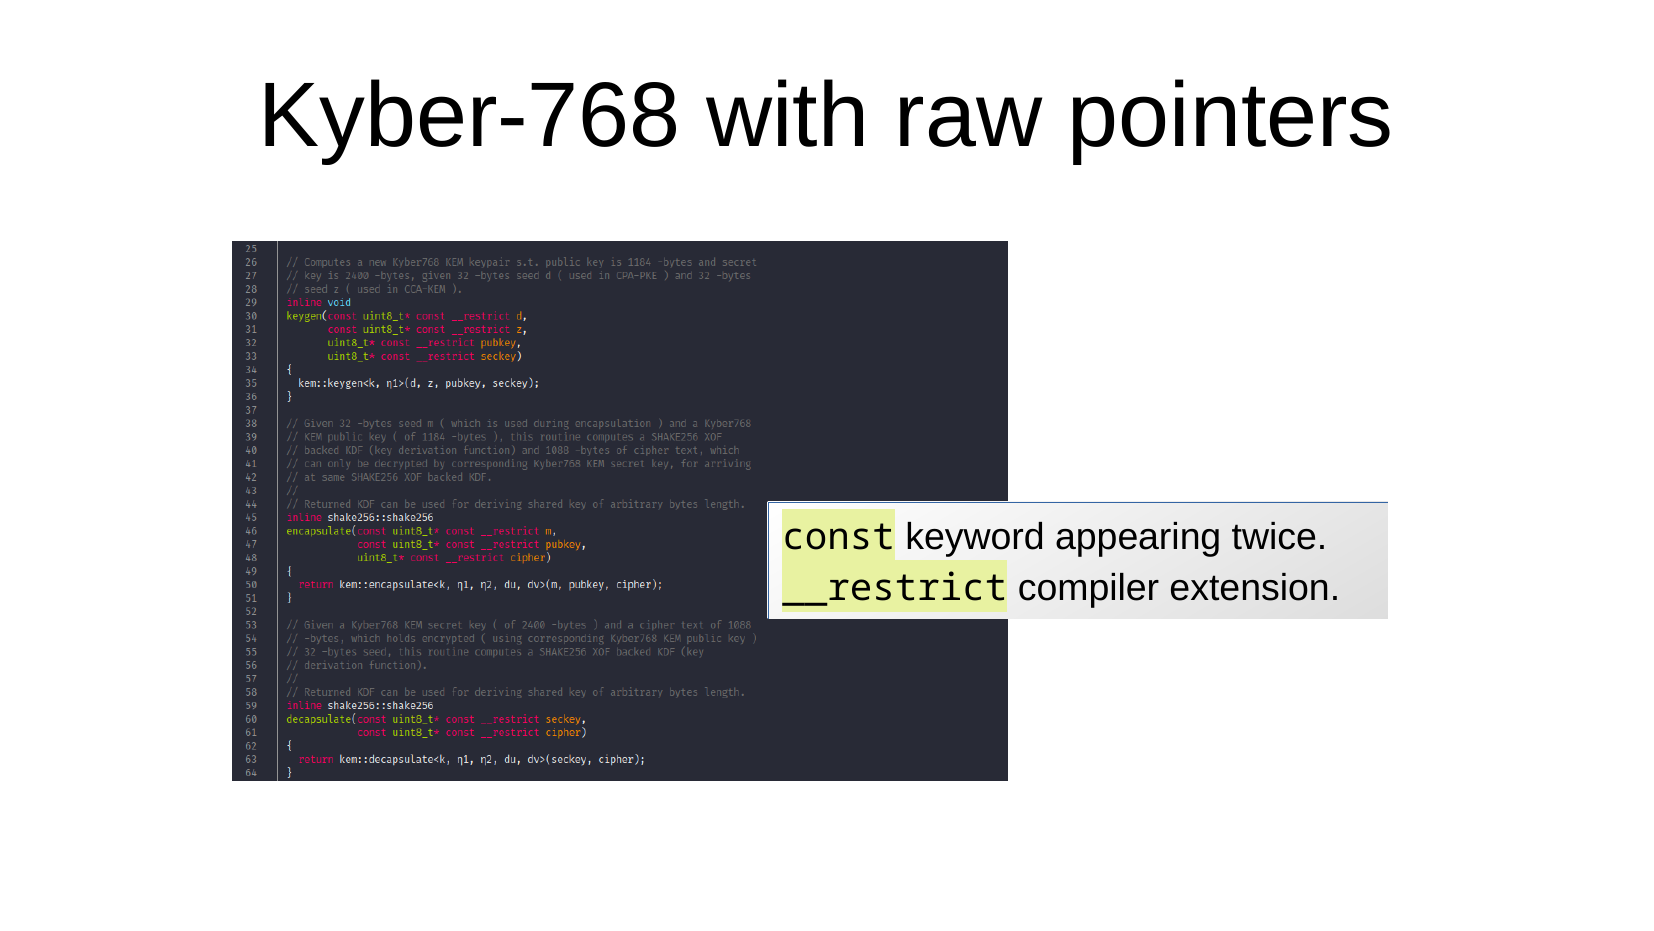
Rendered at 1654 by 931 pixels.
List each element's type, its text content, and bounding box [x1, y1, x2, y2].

picture [232, 241, 1008, 781]
title Kyber-768 with raw pointers [82, 37, 1571, 193]
text_box const keyword appearing twice. __restrict compiler extension. [767, 501, 1388, 615]
